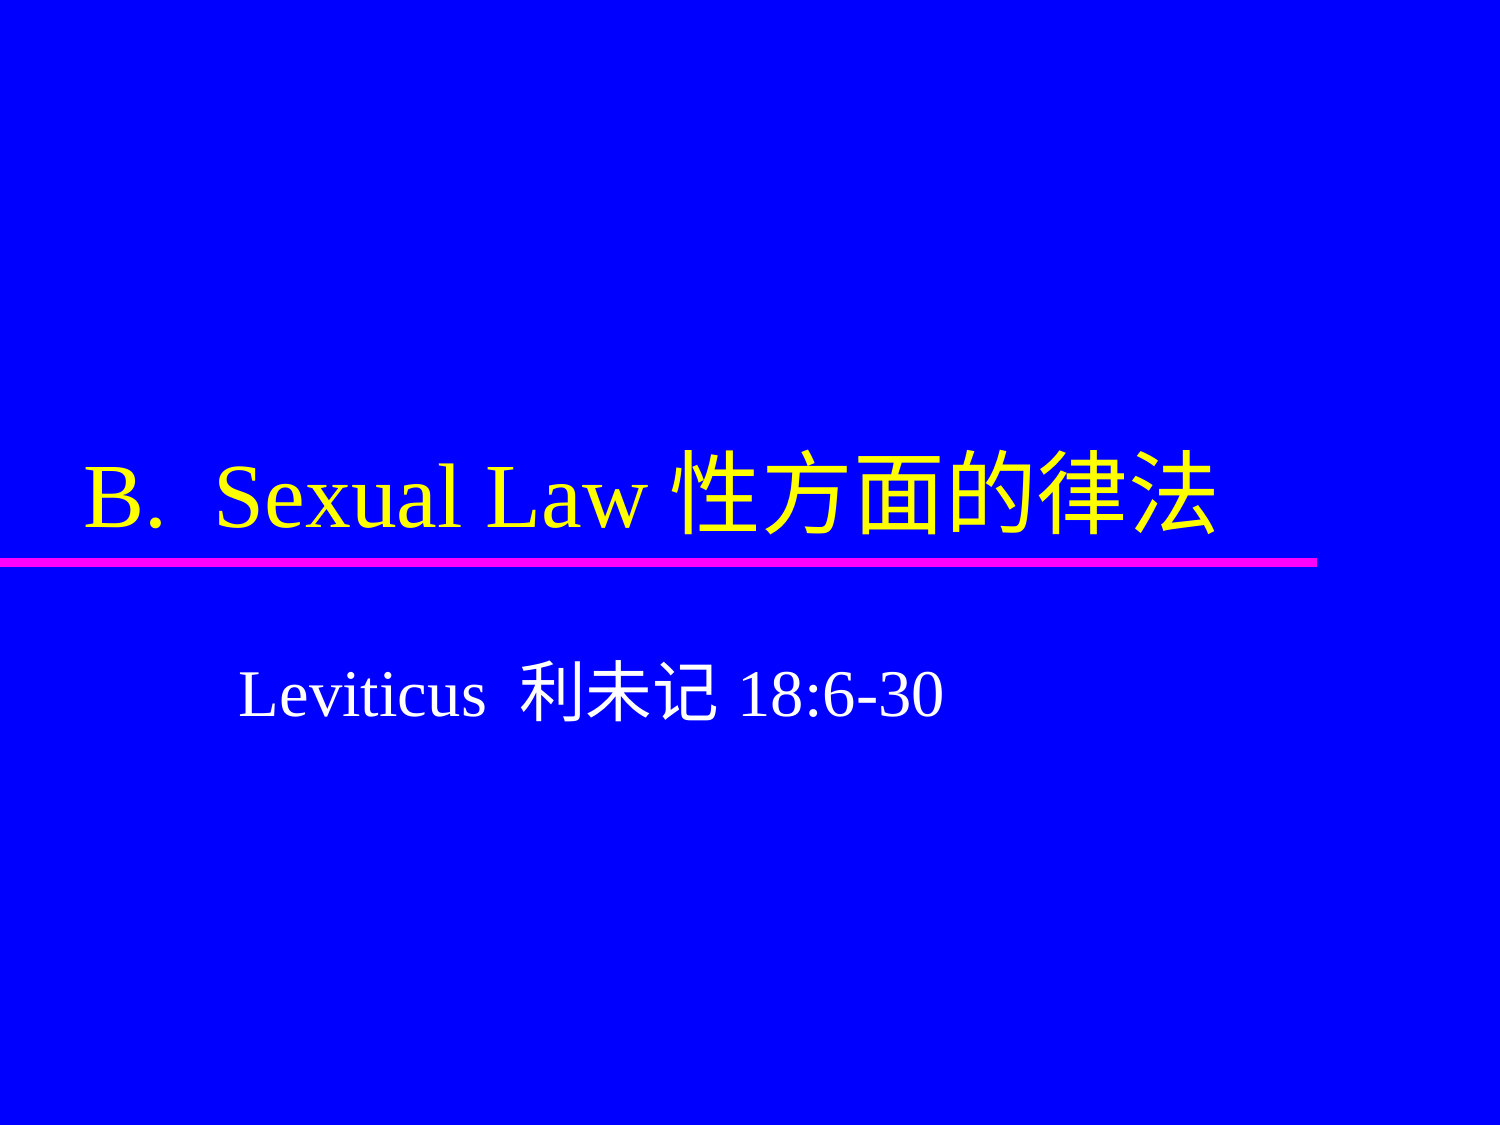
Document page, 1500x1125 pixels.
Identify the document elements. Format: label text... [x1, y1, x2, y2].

subtitle Leviticus 利未记18:6-30 [223, 637, 1277, 926]
title B. Sexual Law性方面的律法 [68, 374, 1332, 563]
